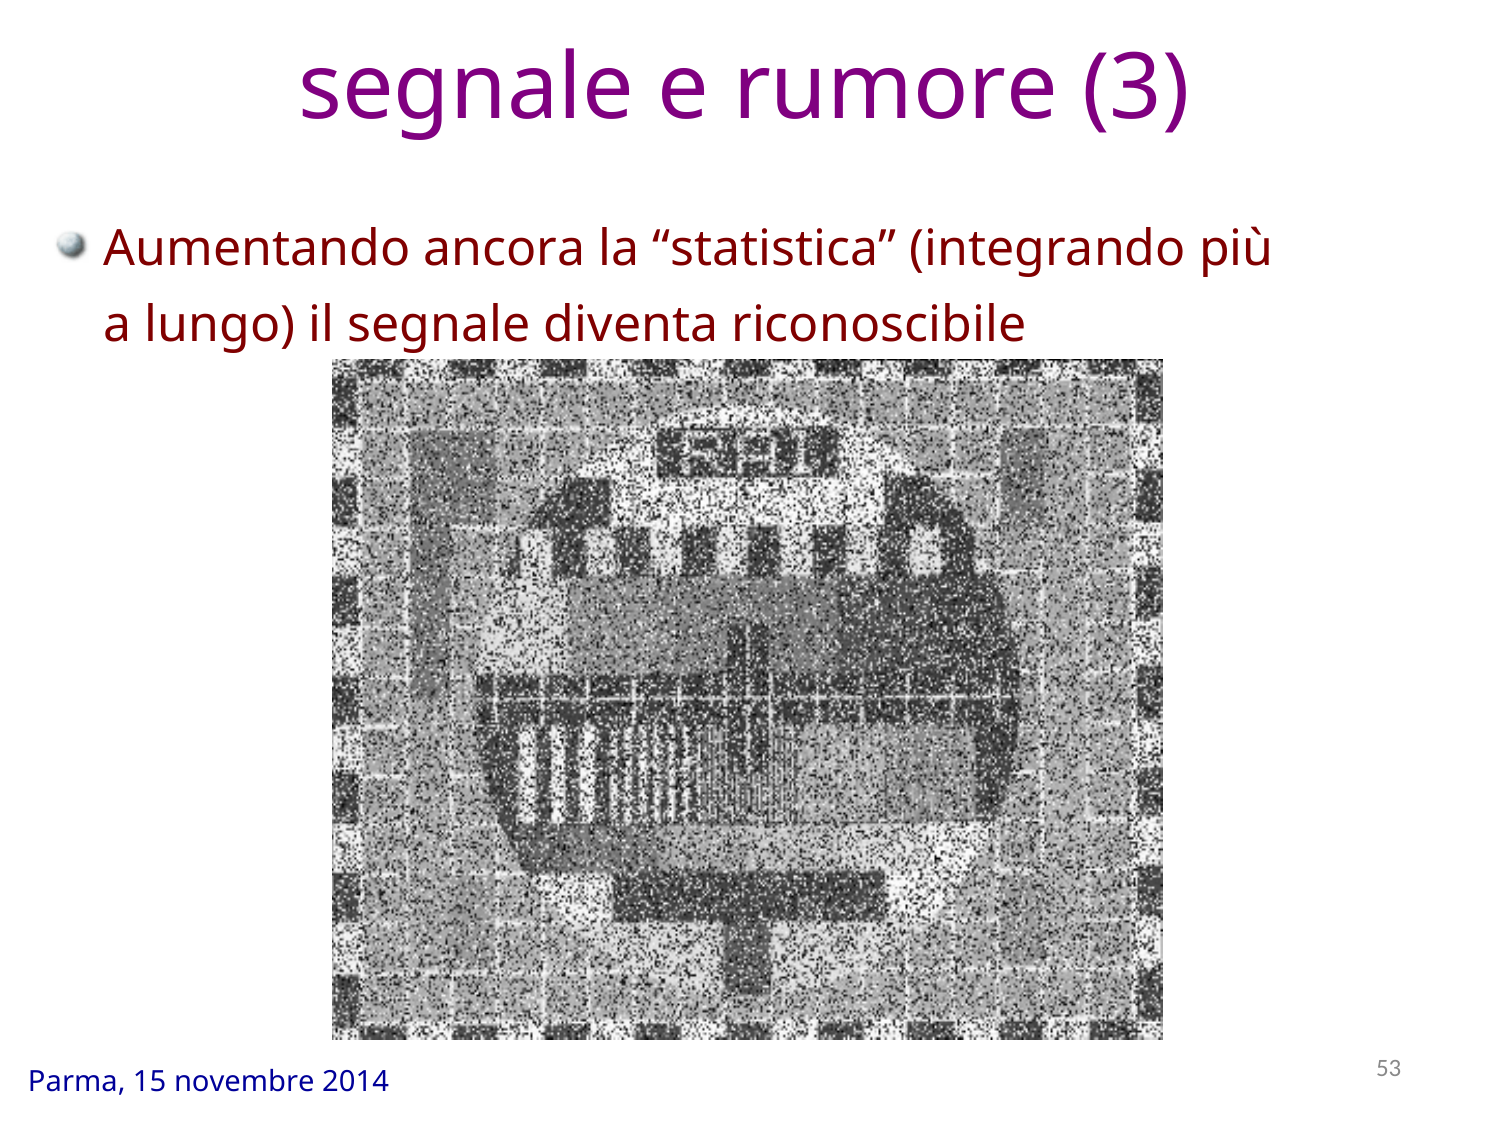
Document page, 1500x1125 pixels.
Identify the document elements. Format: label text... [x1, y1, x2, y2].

list Aumentando ancora la “statistica” (integrando più a lungo) il segnale diventa riconoscibile [49, 199, 1316, 588]
title segnale e rumore (3) [34, 25, 1454, 151]
text_box <numero> [1074, 1042, 1417, 1095]
picture [332, 359, 1163, 1040]
